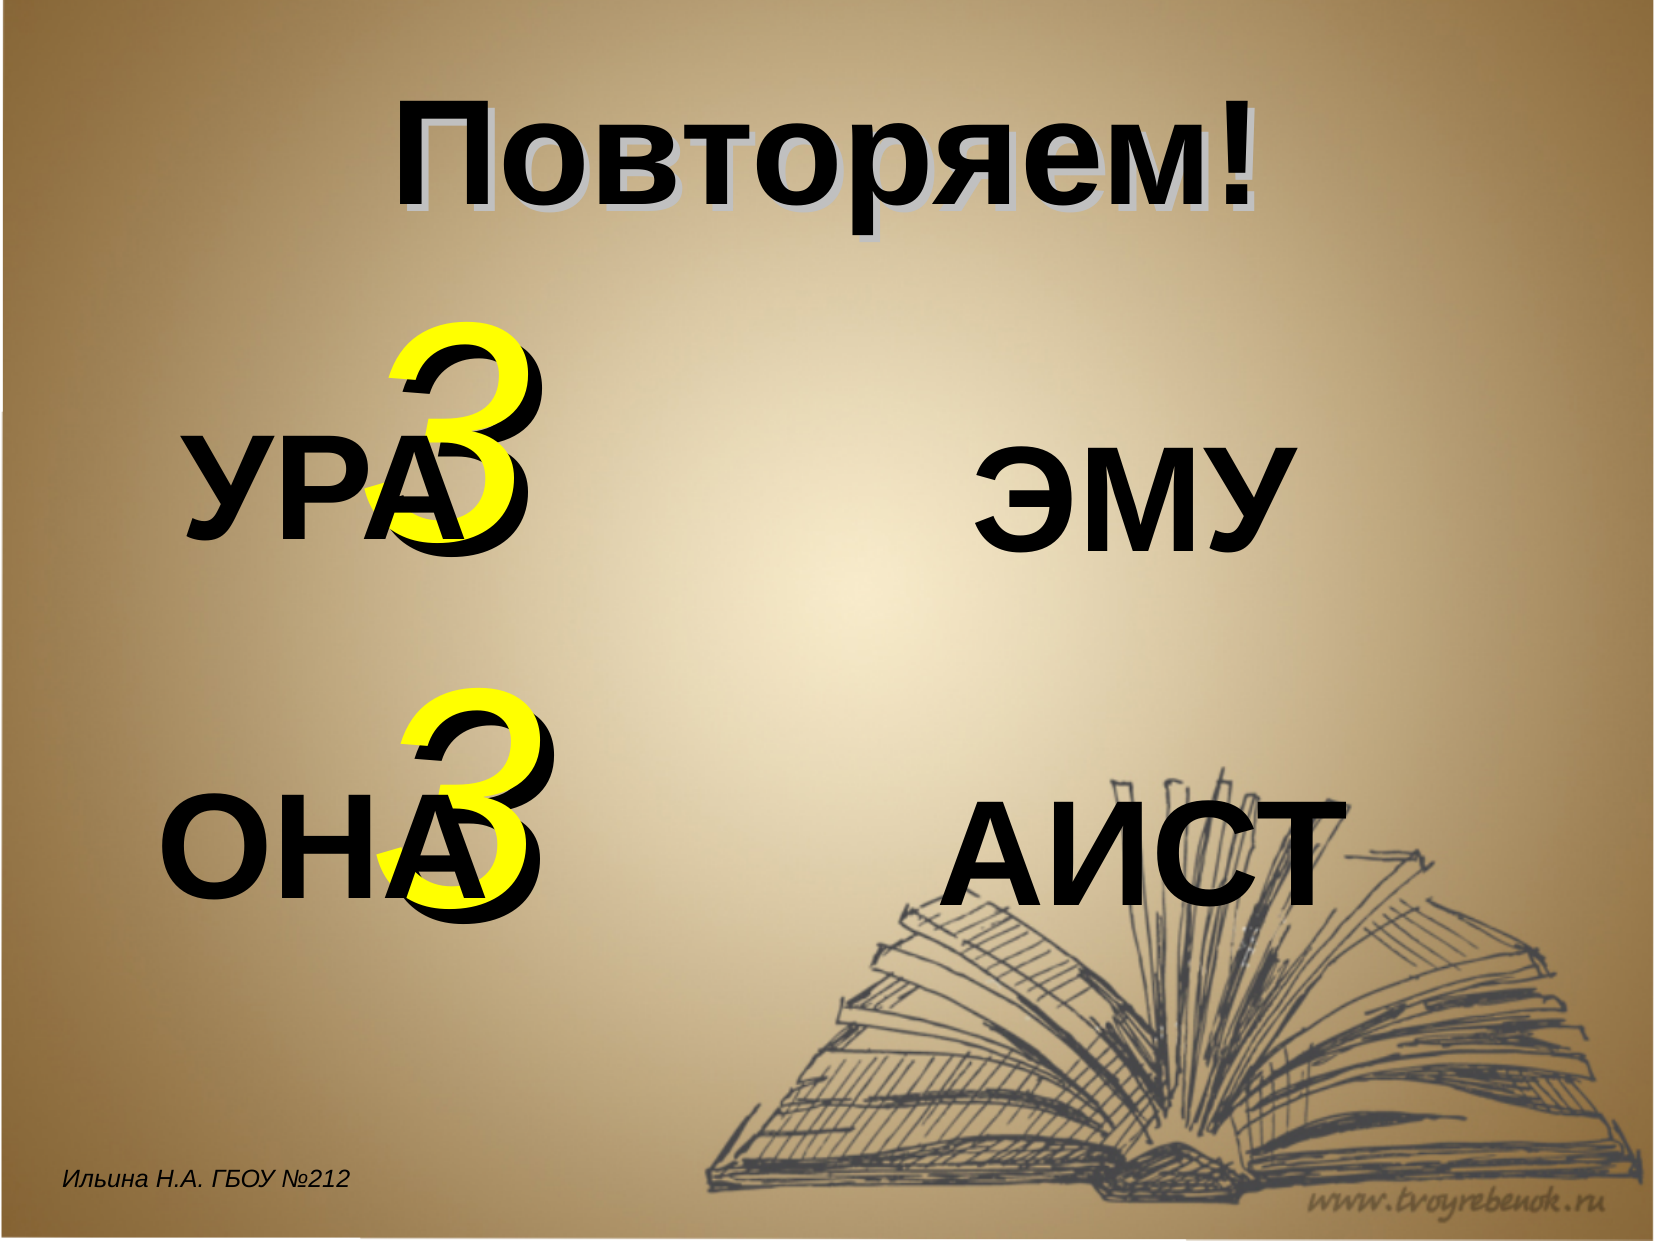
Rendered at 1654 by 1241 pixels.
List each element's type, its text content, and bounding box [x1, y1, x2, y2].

title Повторяем! [82, 49, 1571, 257]
text_box УРА [165, 396, 615, 579]
text_box 3 [354, 616, 686, 981]
text_box 3 [342, 250, 674, 615]
picture [0, 0, 1654, 1241]
text_box ЭМУ [956, 408, 1406, 591]
text_box АИСТ [921, 762, 1371, 945]
text_box Ильина Н.А. ГБОУ №212 [47, 1157, 626, 1201]
text_box ОНА [141, 755, 591, 939]
